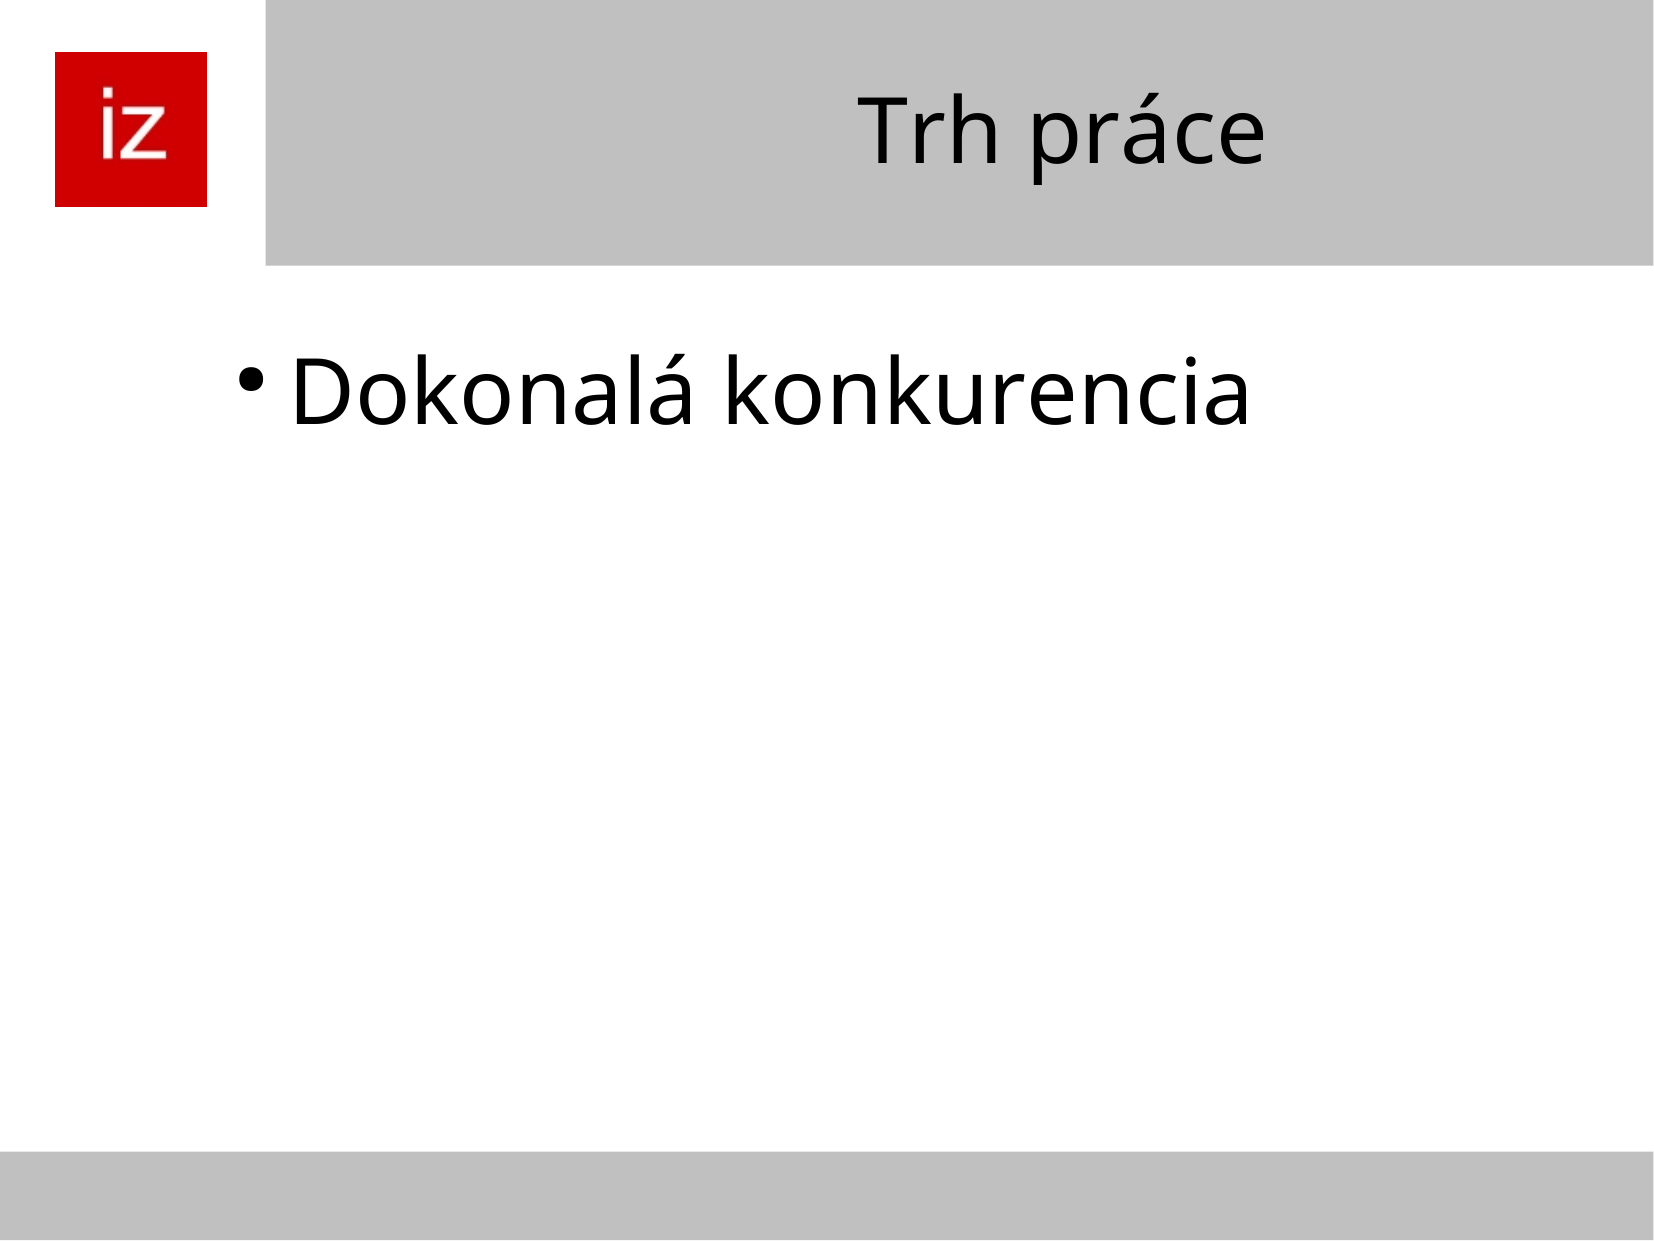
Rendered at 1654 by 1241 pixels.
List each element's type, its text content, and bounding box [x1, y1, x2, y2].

title Trh práce [561, 29, 1565, 237]
picture [55, 52, 207, 207]
list Dokonalá konkurencia [121, 344, 1533, 1126]
